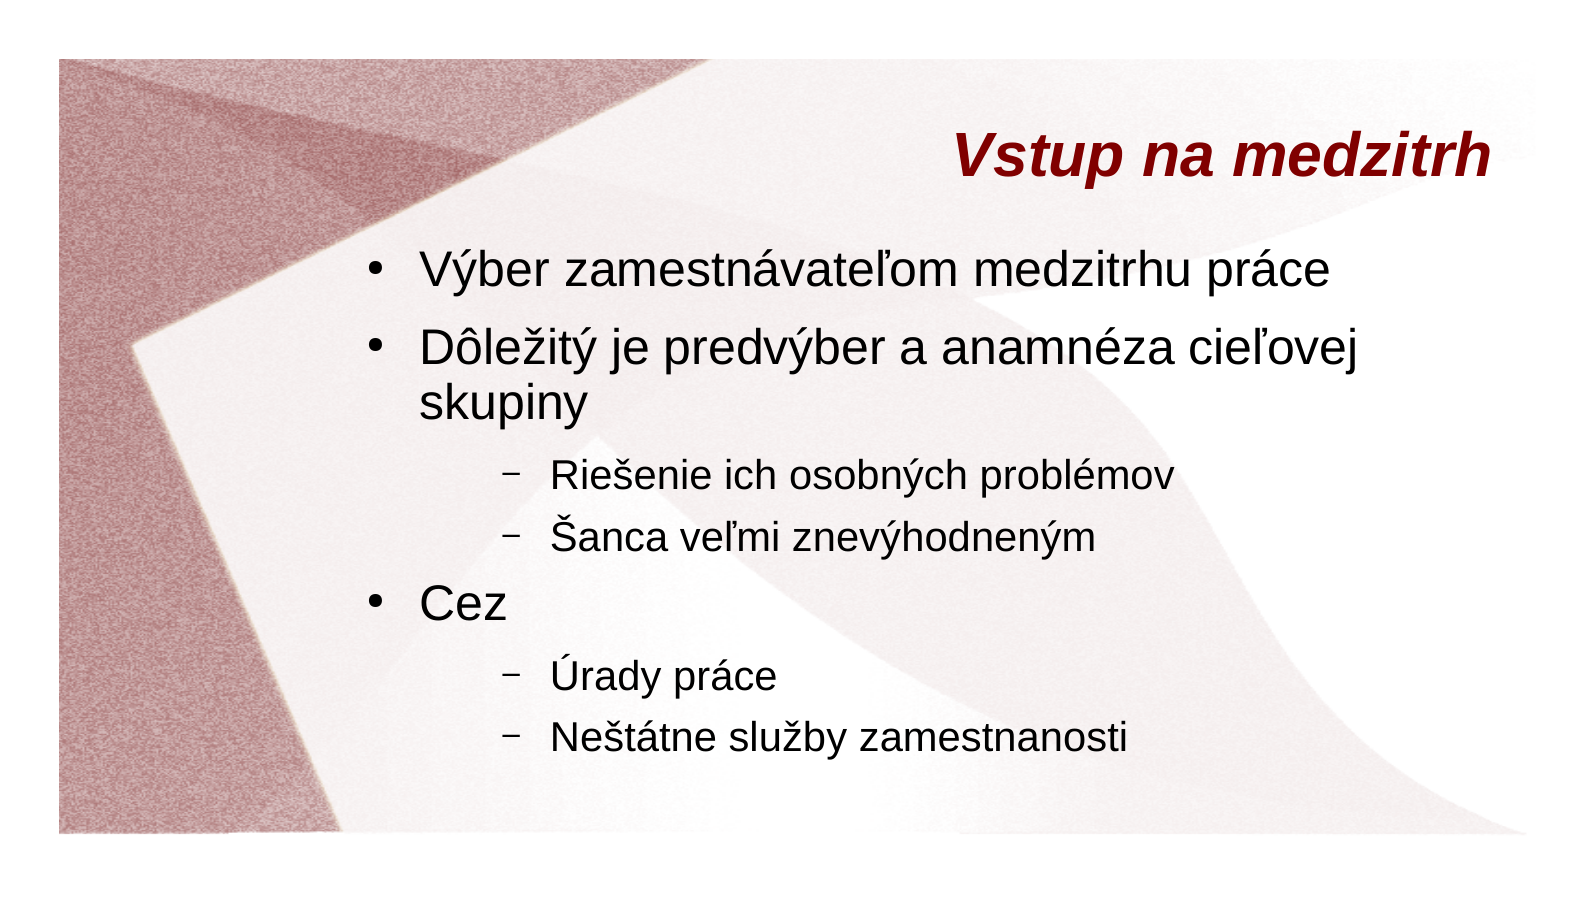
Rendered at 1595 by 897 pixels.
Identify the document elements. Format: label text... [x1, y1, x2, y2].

title Vstup na medzitrh [591, 90, 1494, 220]
picture [59, 59, 1536, 838]
list Výber zamestnávateľom medzitrhu práce Dôležitý je predvýber a anamnéza cieľovej skupiny Riešenie ich osobných problémov Šanca veľmi znevýhodneným Cez Úrady práce Neštátne služby zamestnanosti [349, 241, 1488, 761]
